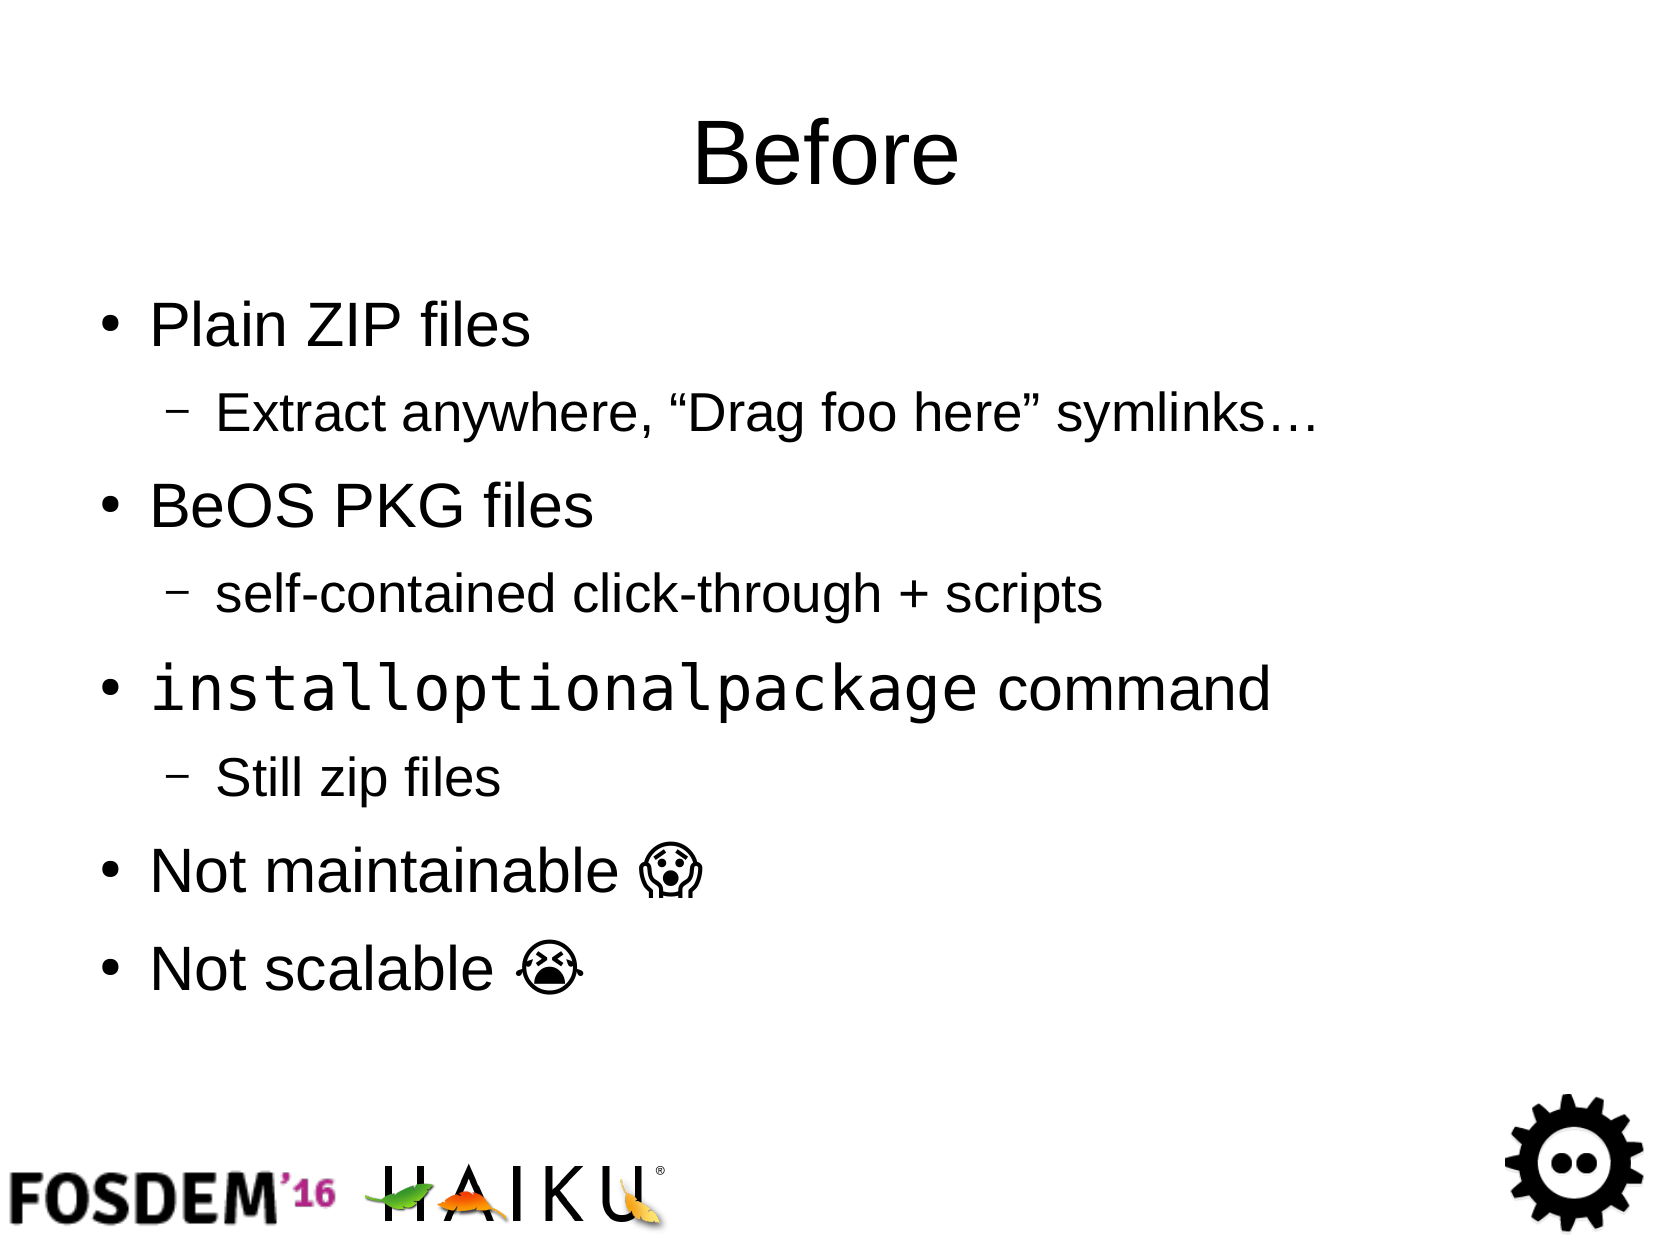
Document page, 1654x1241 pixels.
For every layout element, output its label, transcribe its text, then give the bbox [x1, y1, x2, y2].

title Before [82, 49, 1571, 257]
picture [0, 1152, 350, 1241]
picture [1505, 1094, 1648, 1235]
picture [363, 1163, 670, 1235]
list Plain ZIP files Extract anywhere, “Drag foo here” symlinks… BeOS PKG files self-contained click-through + scripts installoptionalpackage command Still zip files Not maintainable 😱 Not scalable 😭 [82, 290, 1571, 1010]
